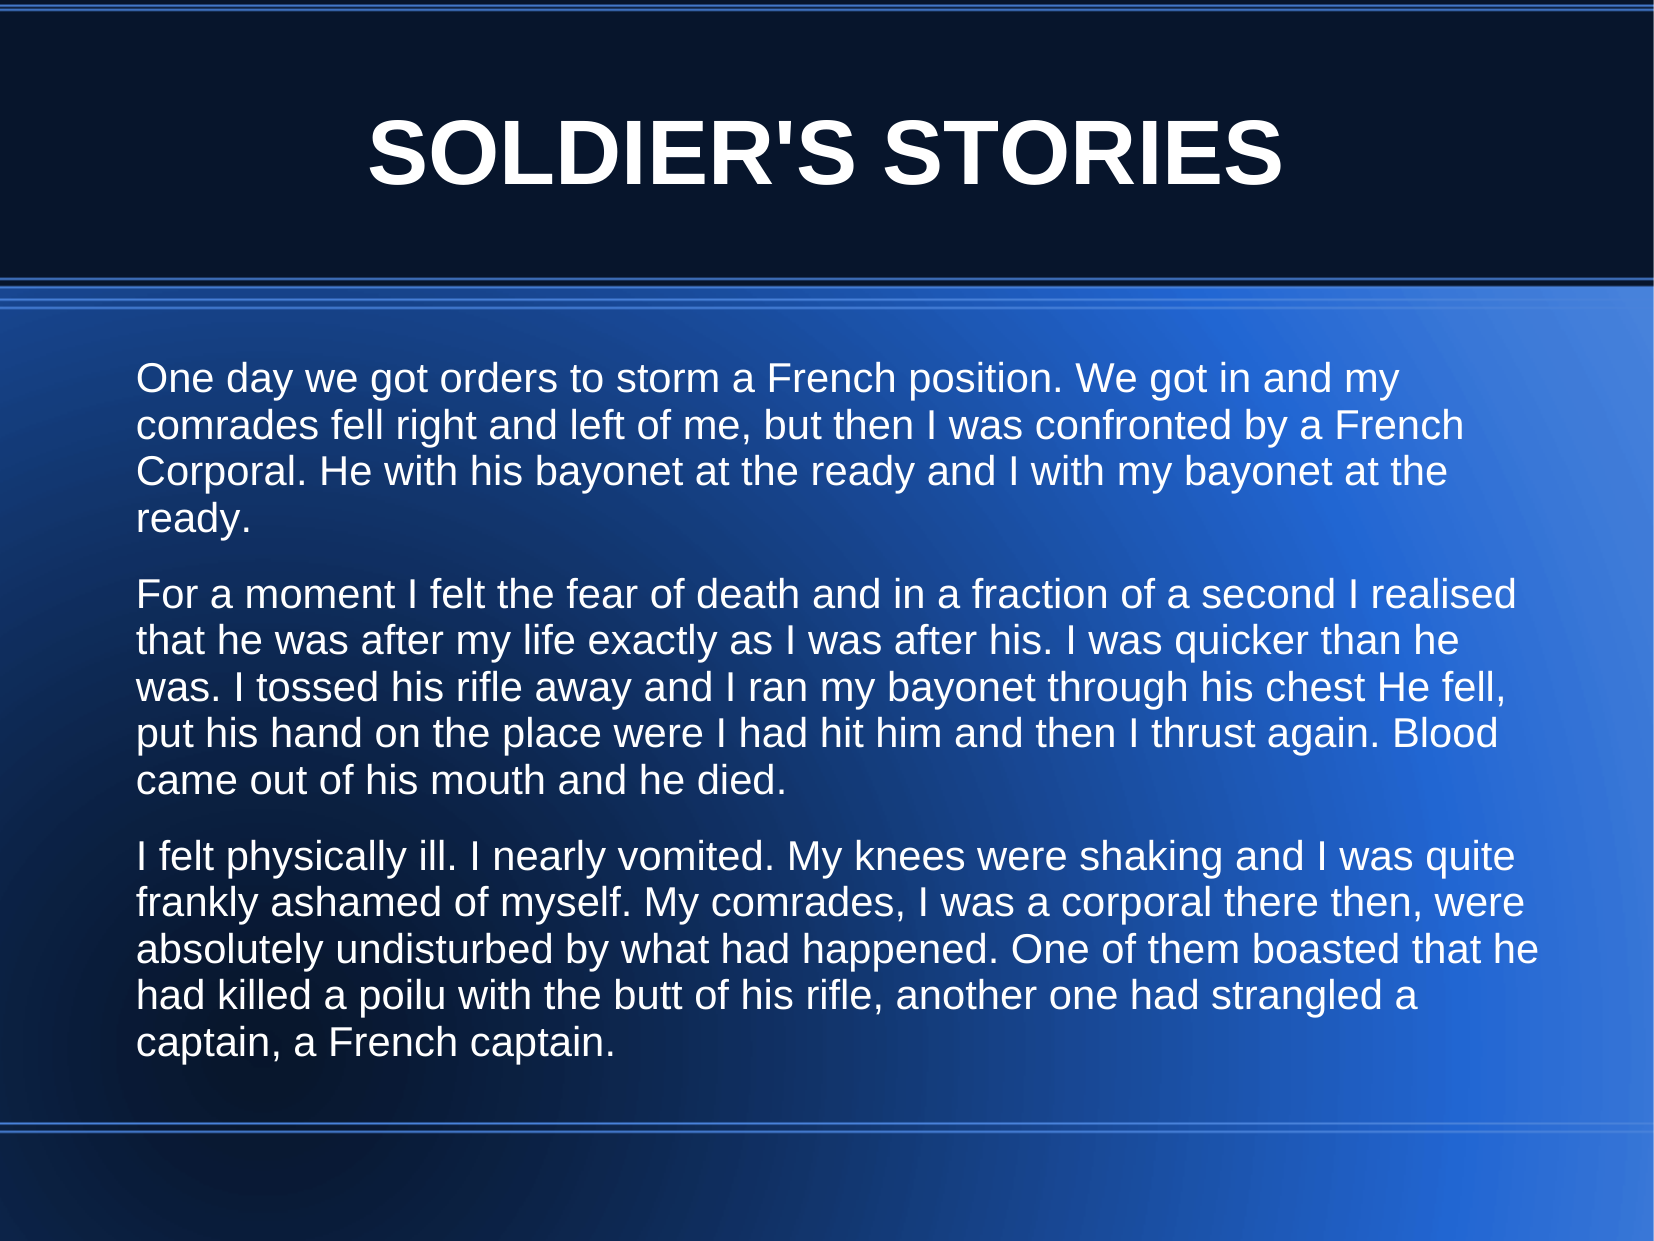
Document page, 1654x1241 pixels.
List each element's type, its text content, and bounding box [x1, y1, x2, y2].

picture [0, 0, 1654, 1241]
list One day we got orders to storm a French position. We got in and my comrades fell right and left of me, but then I was confronted by a French Corporal. He with his bayonet at the ready and I with my bayonet at the ready. For a moment I felt the fear of death and in a fraction of a second I realised that he was after my life exactly as I was after his. I was quicker than he was. I tossed his rifle away and I ran my bayonet through his chest He fell, put his hand on the place were I had hit him and then I thrust again. Blood came out of his mouth and he died. I felt physically ill. I nearly vomited. My knees were shaking and I was quite frankly ashamed of myself. My comrades, I was a corporal there then, were absolutely undisturbed by what had happened. One of them boasted that he had killed a poilu with the butt of his rifle, another one had strangled a captain, a French captain. [64, 355, 1554, 1141]
title SOLDIER'S STORIES [82, 49, 1571, 257]
